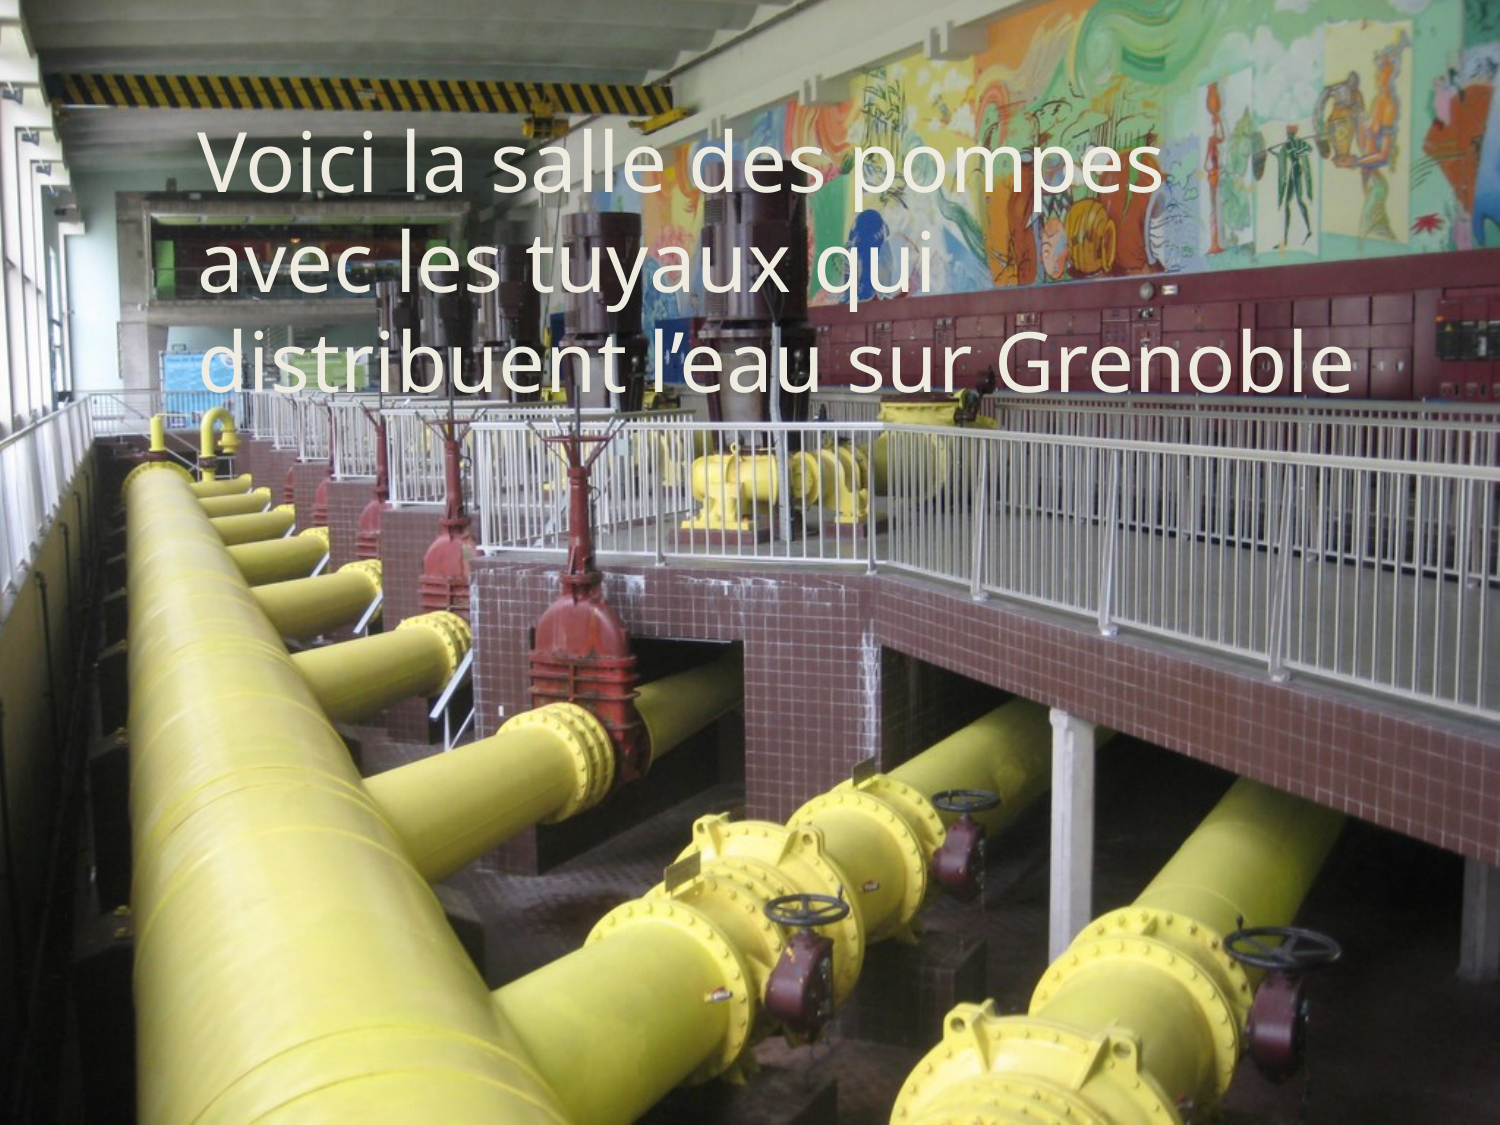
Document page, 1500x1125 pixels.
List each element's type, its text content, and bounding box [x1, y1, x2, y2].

text_box Voici la salle des pompes avec les tuyaux qui distribuent l’eau sur Grenoble [182, 101, 1376, 417]
picture [0, 0, 1500, 1125]
